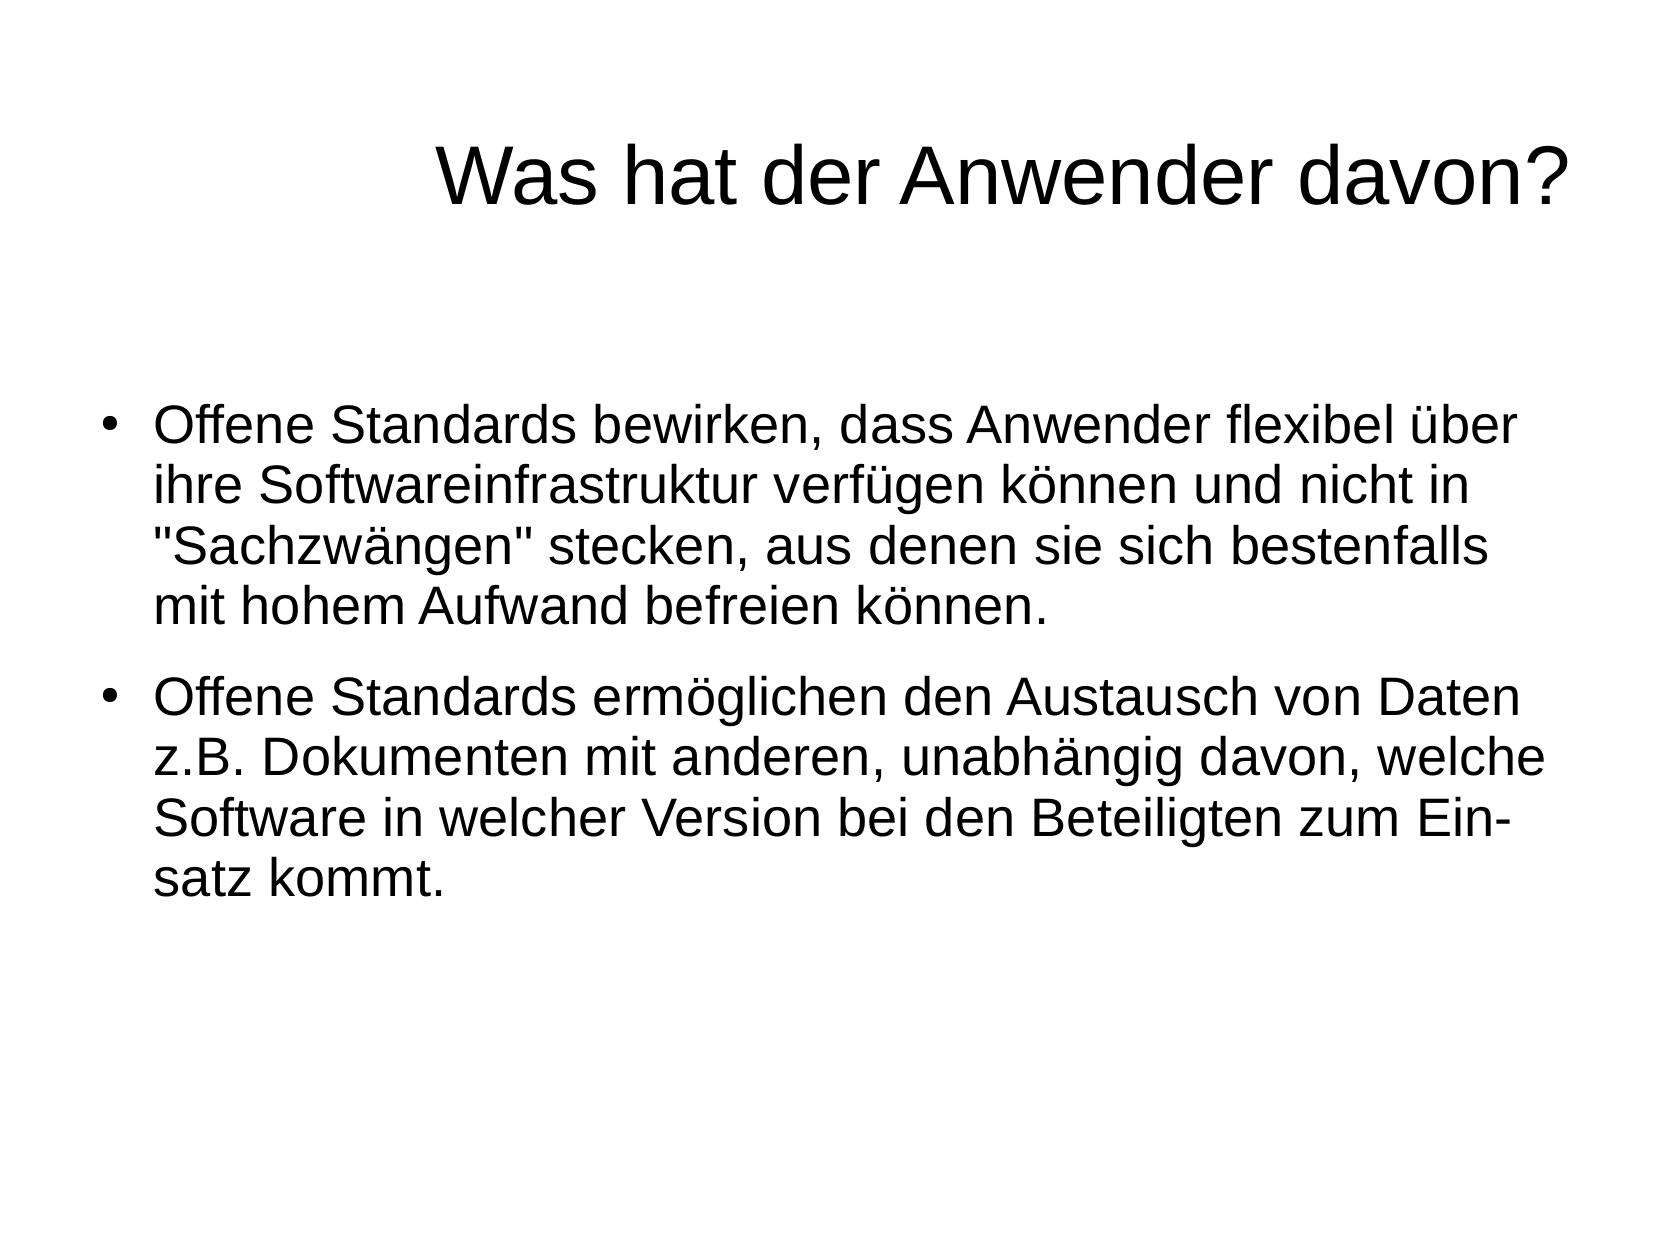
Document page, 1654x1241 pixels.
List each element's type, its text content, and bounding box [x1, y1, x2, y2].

title Was hat der Anwender davon? [82, 56, 1571, 250]
list Offene Standards bewirken, dass Anwender flexibel über ihre Softwareinfrastruktur verfügen können und nicht in "Sachzwängen" stecken, aus denen sie sich bestenfalls mit hohem Aufwand befreien können. Offene Standards ermöglichen den Austausch von Daten z.B. Dokumenten mit anderen, unabhängig davon, welche Software in welcher Version bei den Beteiligten zum Ein-satz kommt. [82, 290, 1571, 1094]
